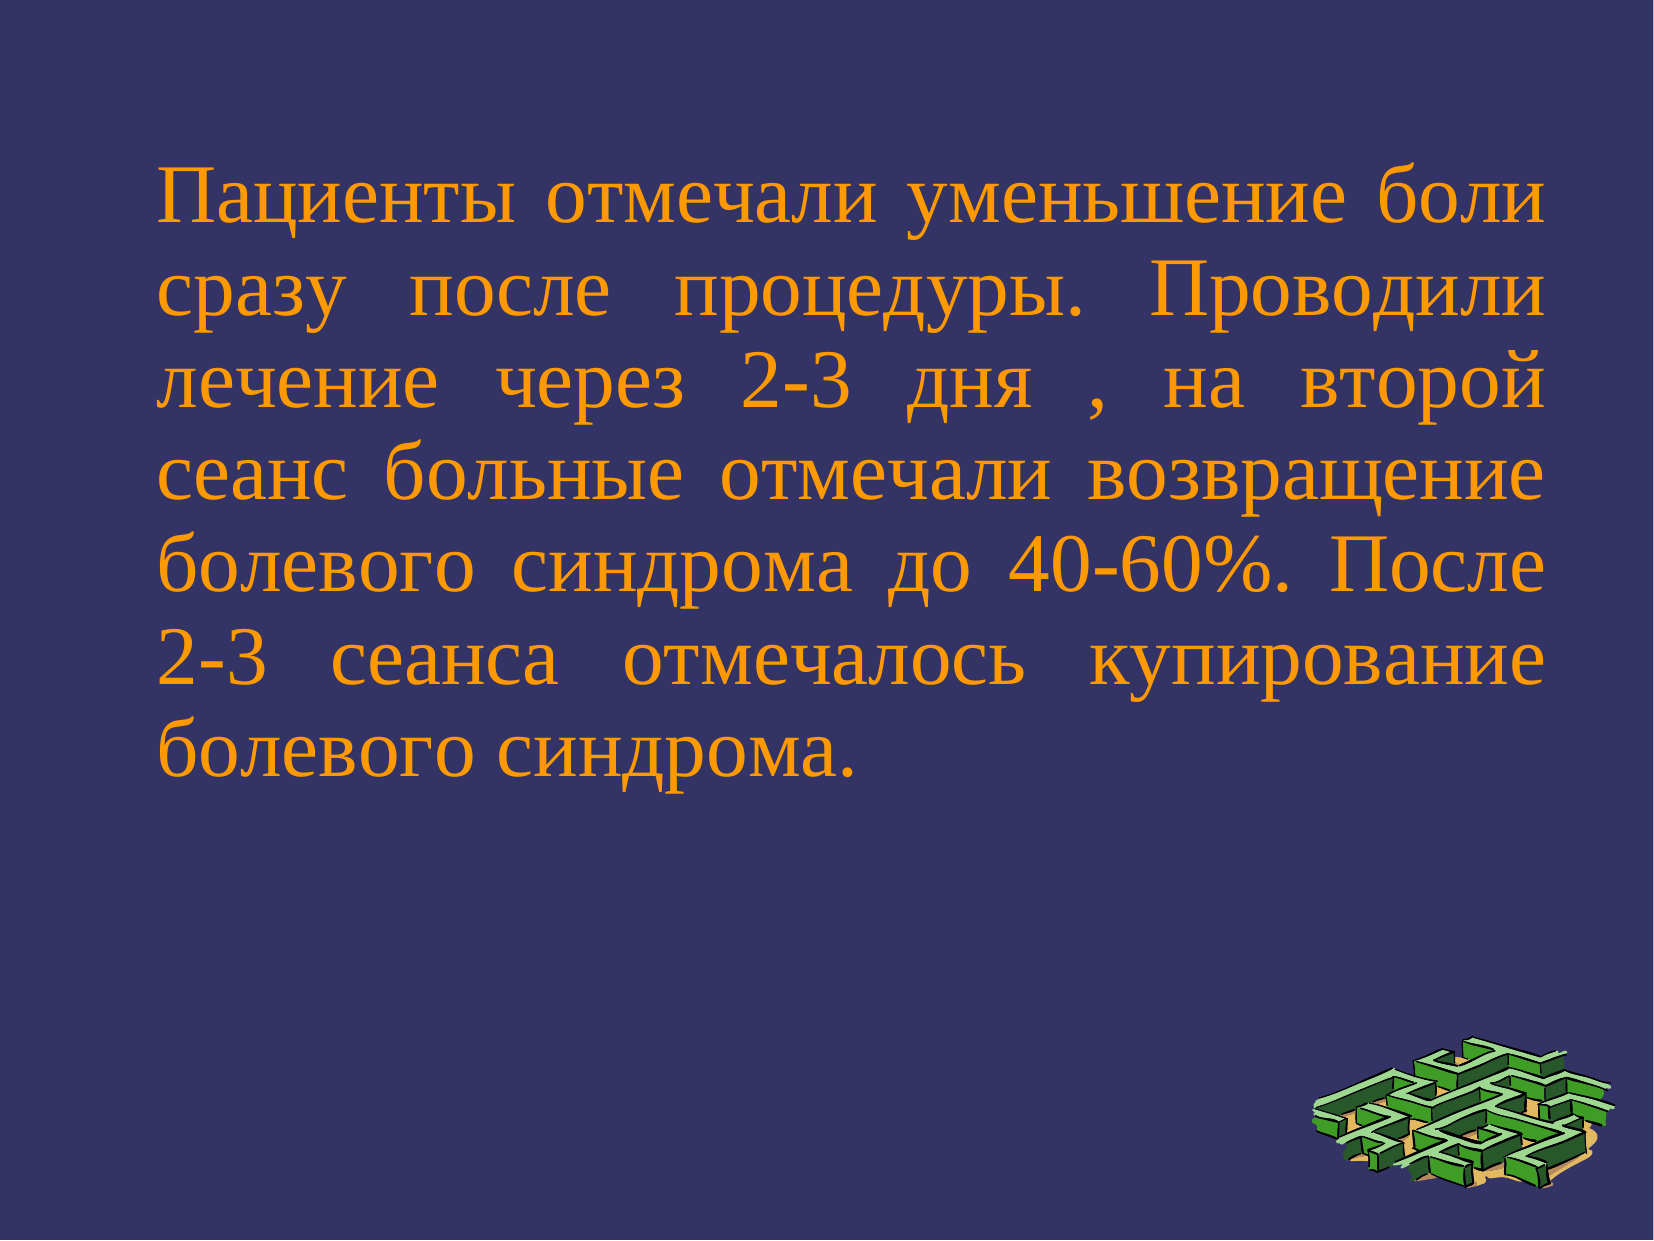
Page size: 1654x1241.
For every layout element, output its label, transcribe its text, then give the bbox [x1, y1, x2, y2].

subtitle Пациенты отмечали уменьшение боли сразу после процедуры. Проводили лечение через 2-3 дня , на второй сеанс больные отмечали возвращение болевого синдрома до 40-60%. После 2-3 сеанса отмечалось купирование болевого синдрома. [156, 0, 1548, 1147]
